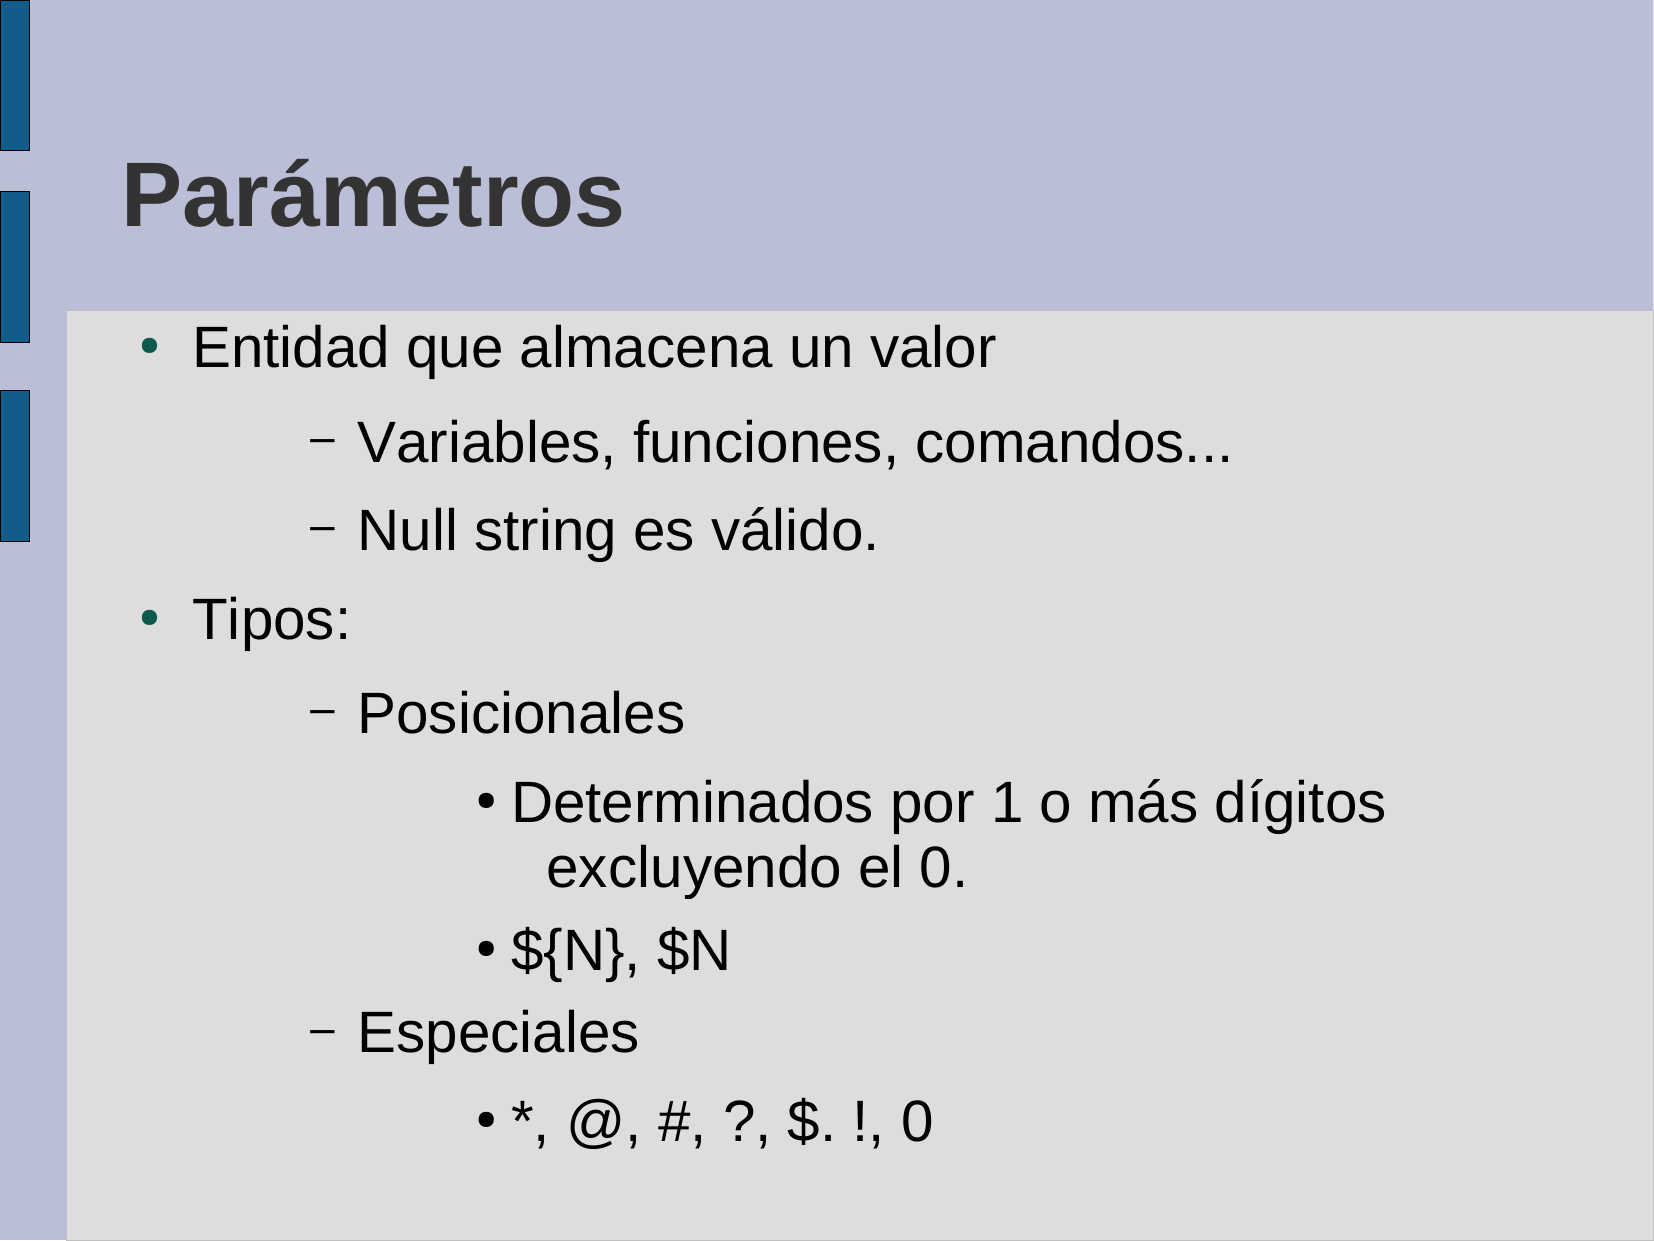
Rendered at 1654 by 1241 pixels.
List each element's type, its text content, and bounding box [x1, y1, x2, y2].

list Entidad que almacena un valor Variables, funciones, comandos... Null string es válido. Tipos: Posicionales Determinados por 1 o más dígitos excluyendo el 0. ${N}, $N Especiales *, @, #, ?, $. !, 0 [121, 314, 1534, 1154]
title Parámetros [121, 98, 1534, 291]
